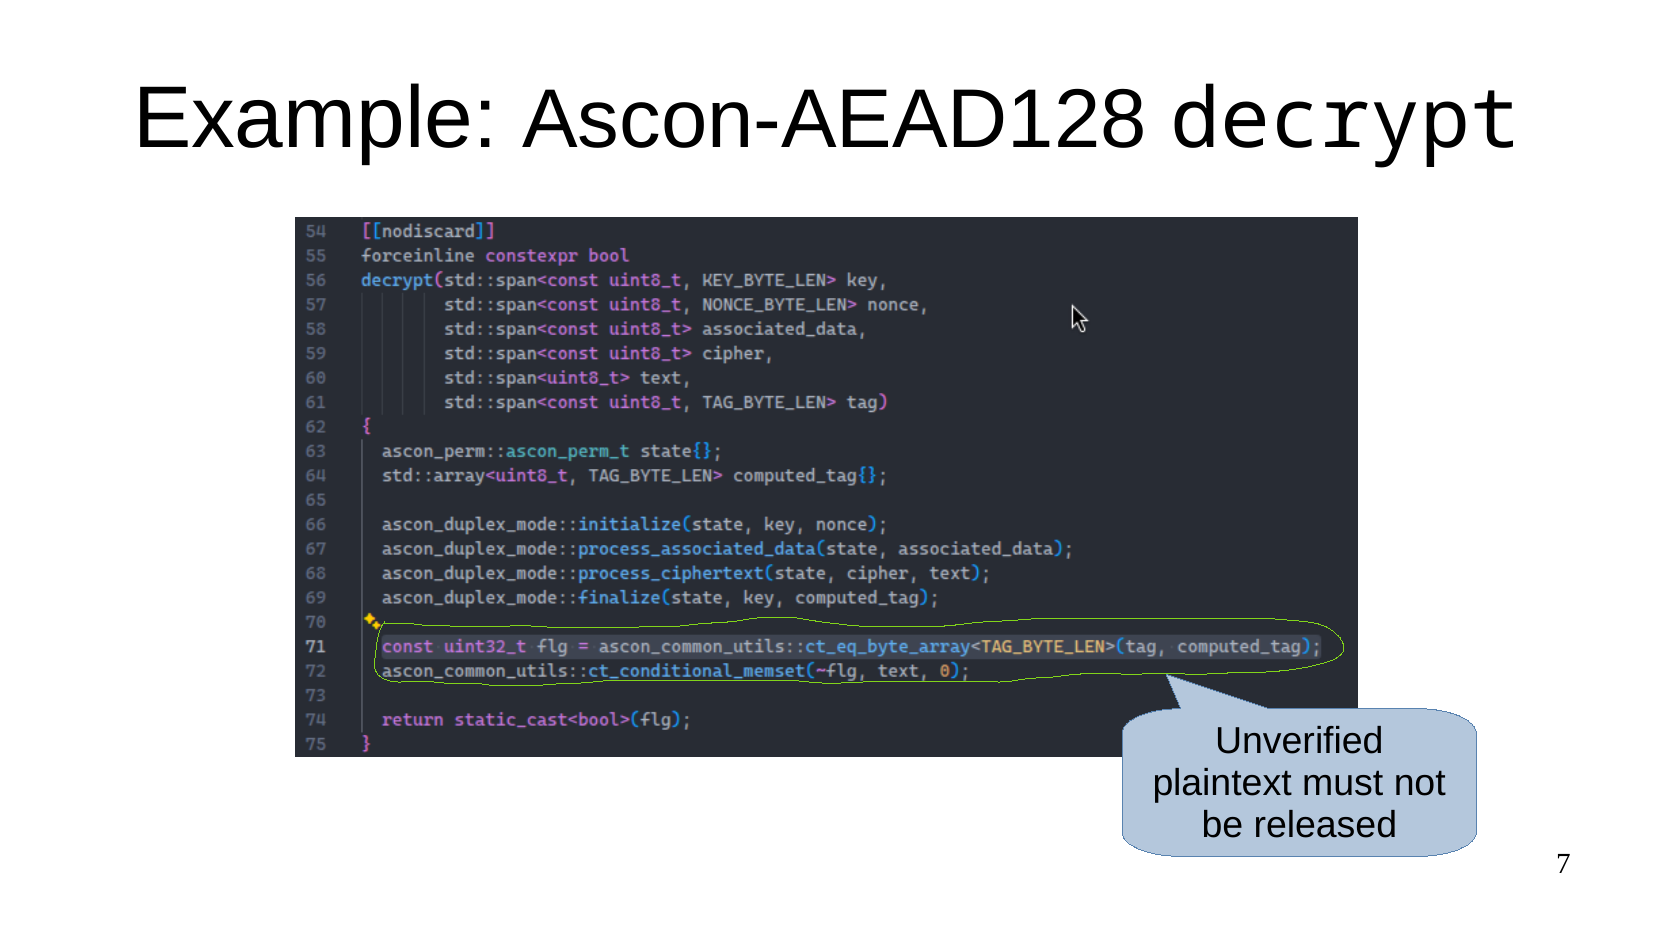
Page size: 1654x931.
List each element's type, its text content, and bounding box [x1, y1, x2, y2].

picture [295, 217, 1358, 758]
text_box Unverified plaintext must not be released [1122, 674, 1477, 857]
title Example: Ascon-AEAD128 decrypt [82, 37, 1571, 193]
